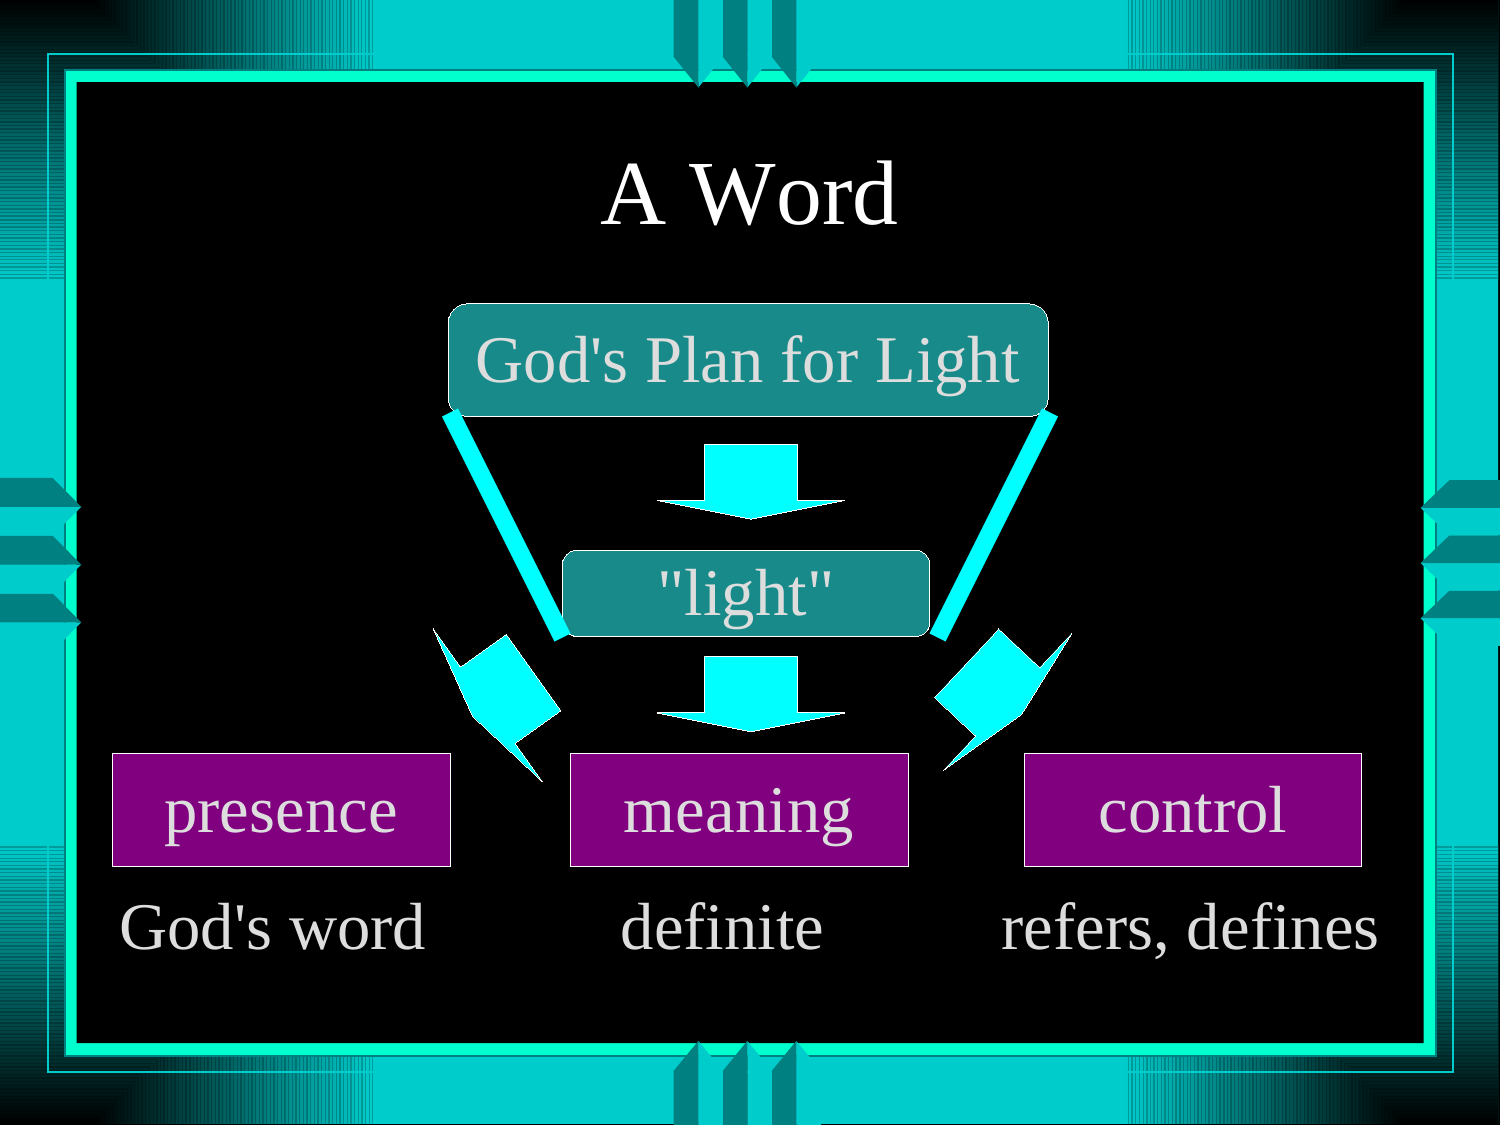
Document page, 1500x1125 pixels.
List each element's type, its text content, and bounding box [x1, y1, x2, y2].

text_box "light" [562, 550, 930, 637]
title A Word [112, 107, 1388, 281]
text_box control [1024, 753, 1362, 867]
text_box [934, 628, 1072, 771]
text_box [657, 656, 845, 732]
text_box God's Plan for Light [448, 303, 1049, 417]
text_box definite [605, 882, 917, 972]
text_box meaning [570, 753, 909, 867]
text_box [657, 444, 845, 520]
text_box refers, defines [986, 882, 1407, 972]
text_box presence [112, 753, 451, 867]
text_box [433, 628, 561, 782]
text_box God's word [104, 882, 480, 972]
